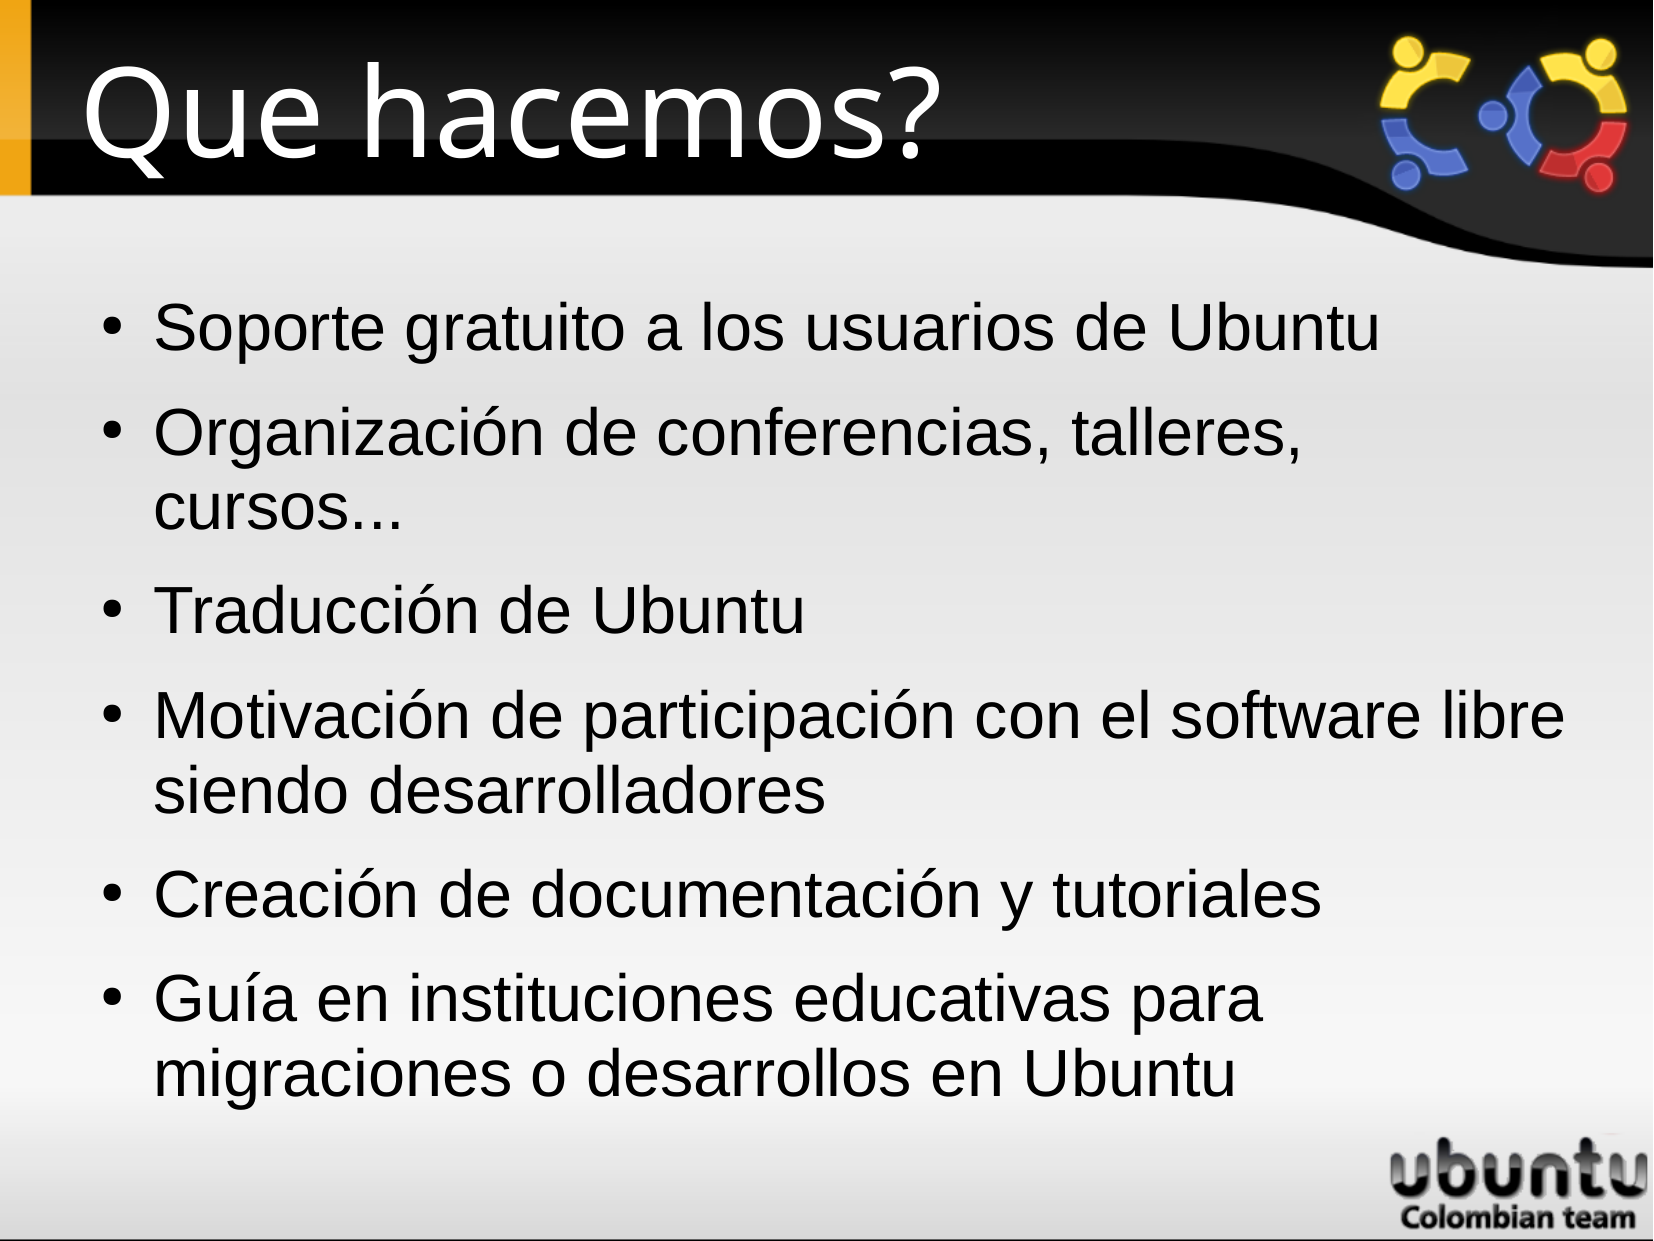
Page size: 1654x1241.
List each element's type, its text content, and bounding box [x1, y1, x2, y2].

list Soporte gratuito a los usuarios de Ubuntu Organización de conferencias, talleres, cursos... Traducción de Ubuntu Motivación de participación con el software libre siendo desarrolladores Creación de documentación y tutoriales Guía en instituciones educativas para migraciones o desarrollos en Ubuntu [82, 290, 1571, 1216]
picture [0, 0, 1653, 1241]
text_box Que hacemos? [64, 16, 1329, 156]
